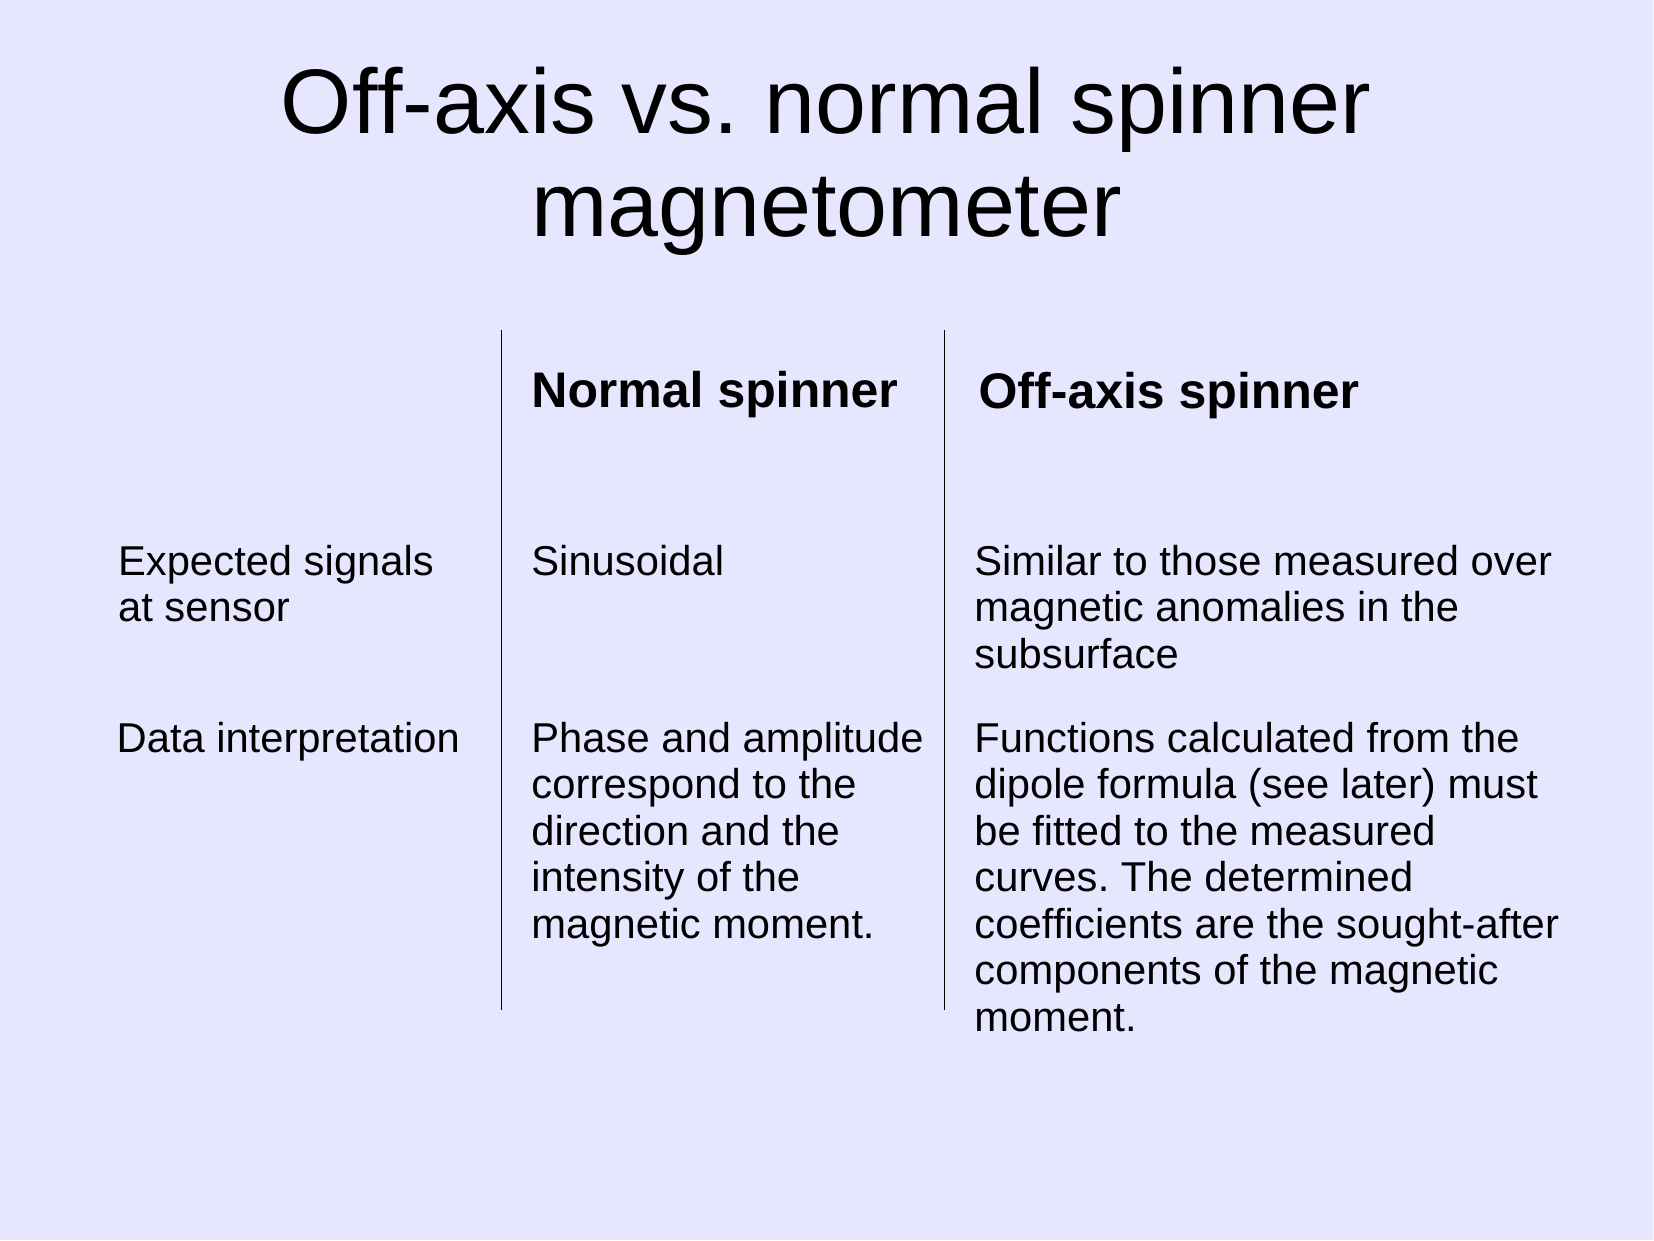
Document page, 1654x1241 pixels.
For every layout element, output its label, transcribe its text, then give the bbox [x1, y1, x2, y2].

text_box Off-axis spinner [978, 363, 1360, 421]
text_box Expected signals at sensor [118, 537, 443, 656]
text_box Phase and amplitude correspond to the direction and the intensity of the magnetic moment. [531, 714, 945, 949]
text_box Functions calculated from the dipole formula (see later) must be fitted to the measured curves. The determined coefficients are the sought-after components of the magnetic moment. [974, 714, 1565, 1043]
text_box Data interpretation [116, 714, 461, 762]
text_box Similar to those measured over magnetic anomalies in the subsurface [974, 537, 1565, 678]
text_box Normal spinner [531, 362, 913, 420]
text_box Sinusoidal [531, 537, 857, 656]
title Off-axis vs. normal spinner magnetometer [82, 49, 1571, 257]
